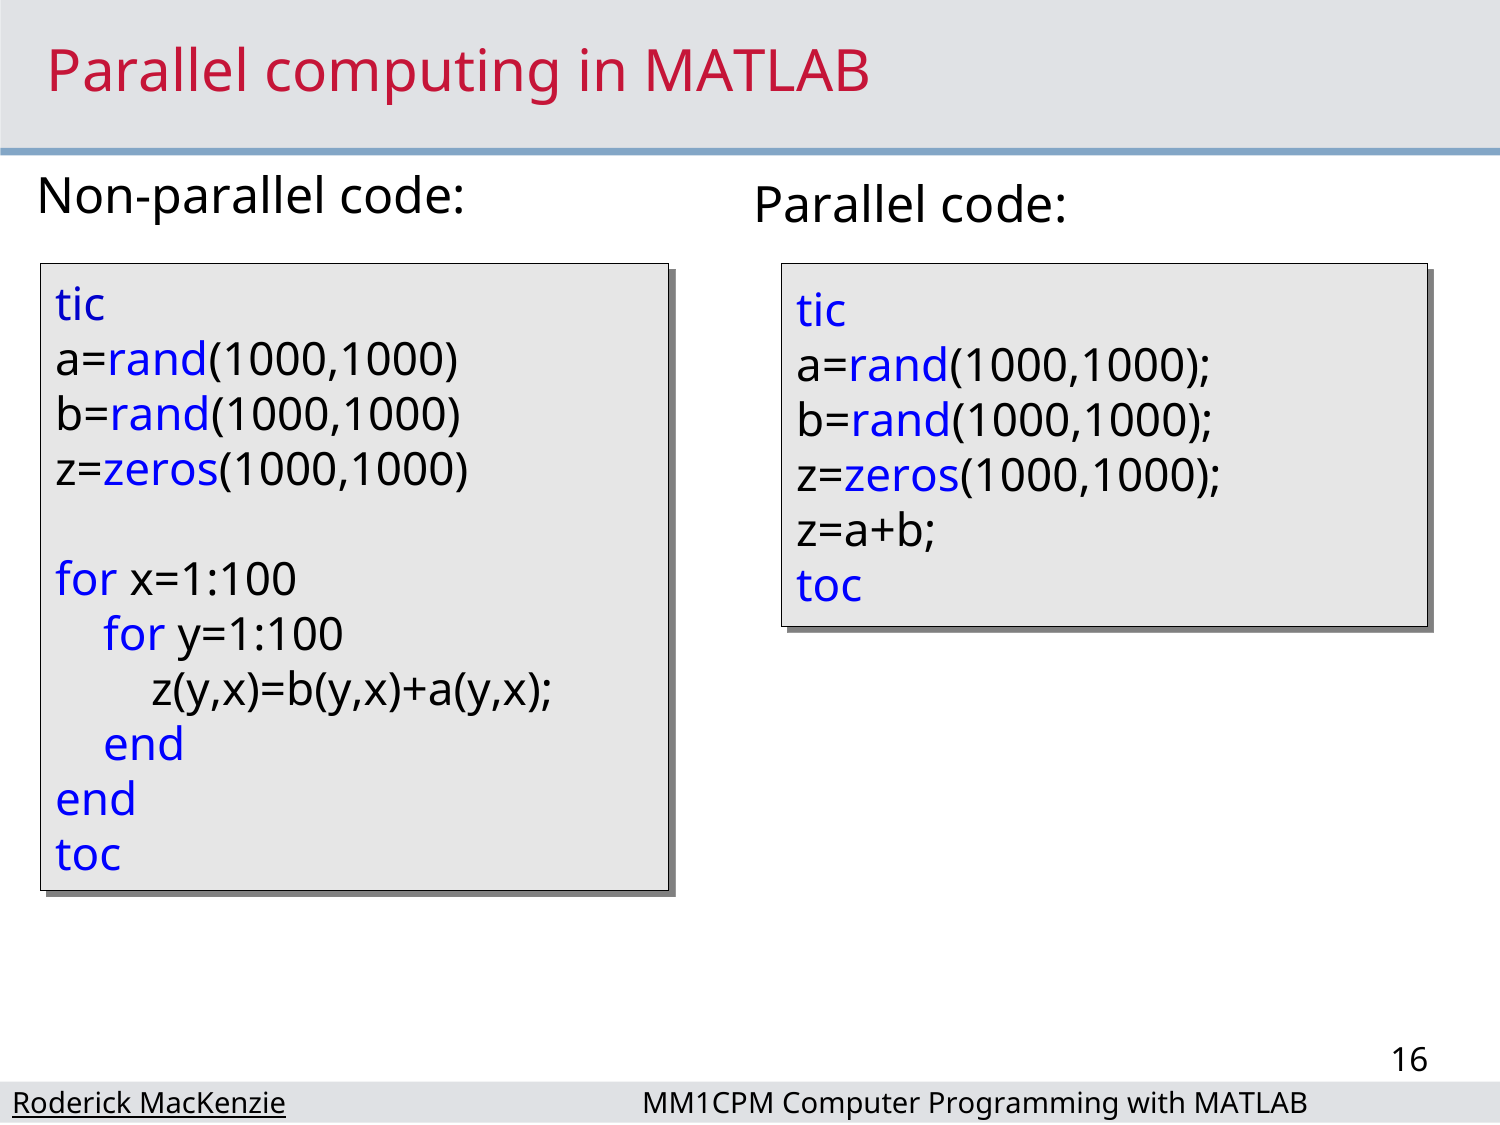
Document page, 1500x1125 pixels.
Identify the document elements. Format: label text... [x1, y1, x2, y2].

text_box <number> [1375, 1030, 1500, 1101]
text_box tic a=rand(1000,1000); b=rand(1000,1000); z=zeros(1000,1000); z=a+b; toc [781, 263, 1428, 627]
text_box tic a=rand(1000,1000) b=rand(1000,1000) z=zeros(1000,1000) for x=1:100 for y=1:100 z(y,x)=b(y,x)+a(y,x); end end toc [40, 263, 669, 891]
title Parallel computing in MATLAB [32, 16, 1142, 122]
text_box Parallel code: [721, 164, 1286, 240]
text_box Non-parallel code: [4, 156, 569, 232]
